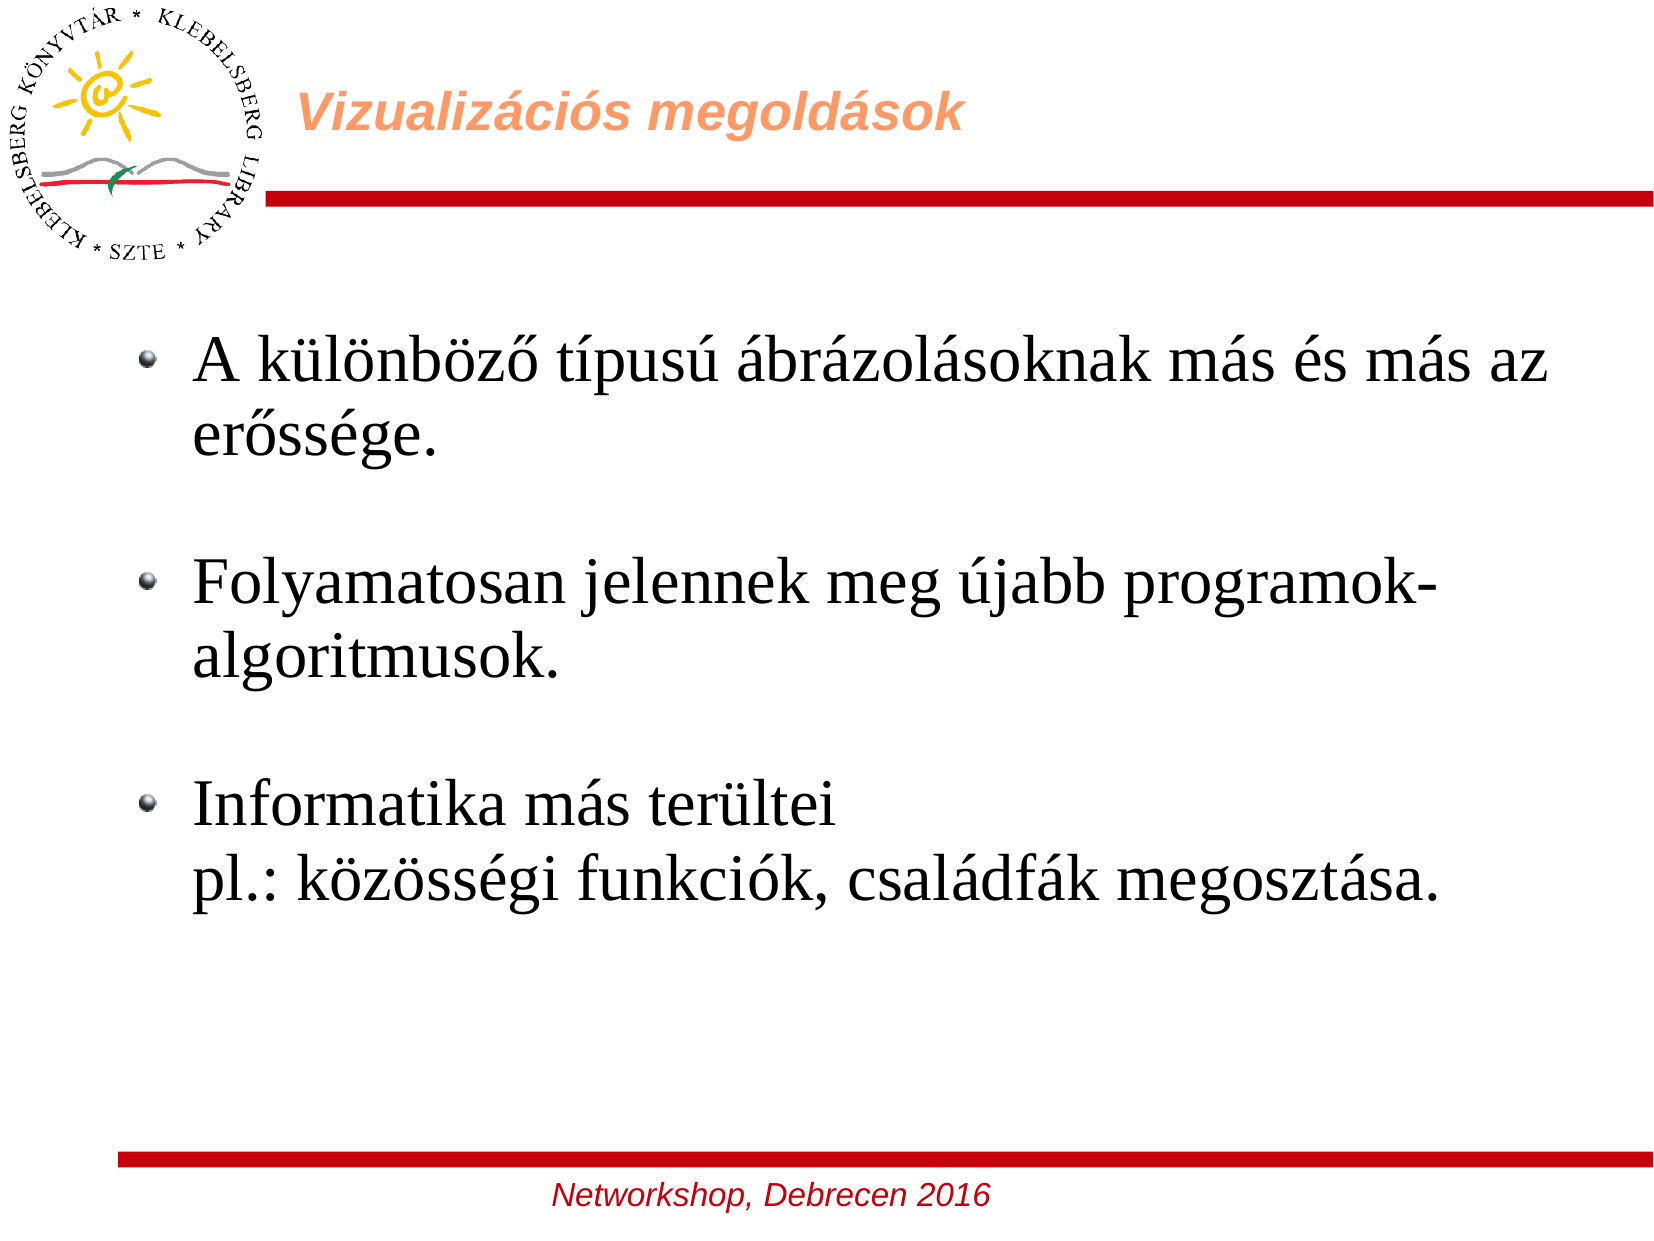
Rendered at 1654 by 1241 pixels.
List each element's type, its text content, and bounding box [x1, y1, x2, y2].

title Vizualizációs megoldások [295, 46, 1534, 178]
picture [0, 0, 266, 267]
list A különböző típusú ábrázolásoknak más és más az erőssége. Folyamatosan jelennek meg újabb programok-algoritmusok. Informatika más terültei pl.: közösségi funkciók, családfák megosztása. [121, 322, 1561, 1141]
